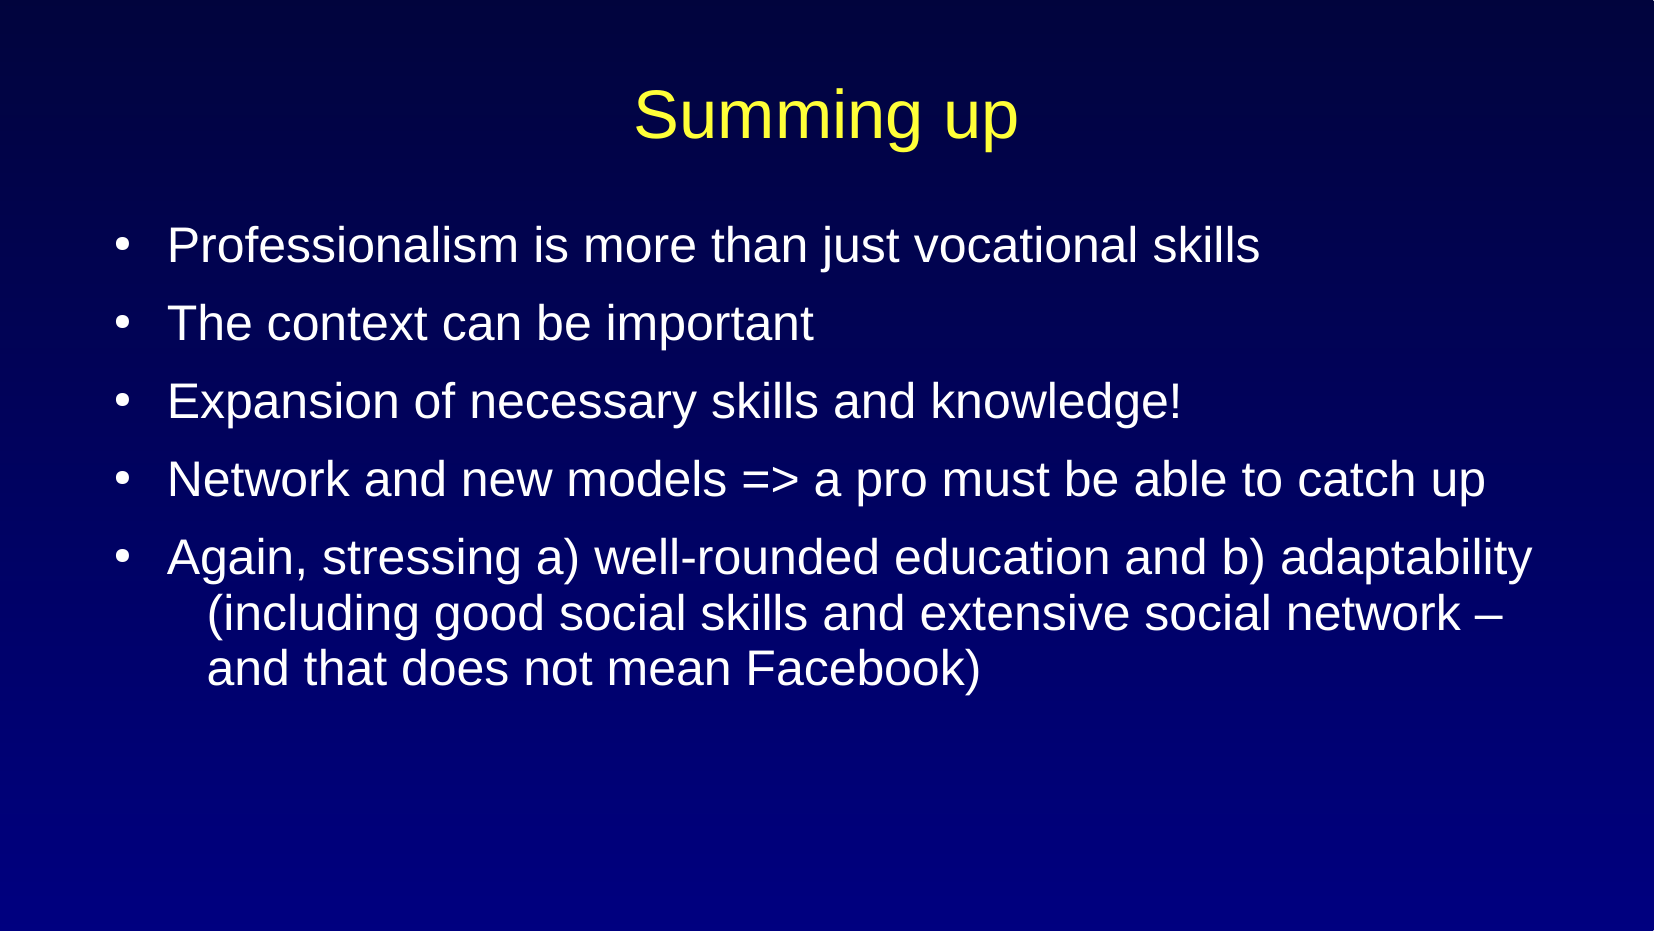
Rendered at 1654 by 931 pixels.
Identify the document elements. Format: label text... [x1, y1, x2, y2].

title Summing up [82, 37, 1571, 193]
list Professionalism is more than just vocational skills The context can be important Expansion of necessary skills and knowledge! Network and new models => a pro must be able to catch up Again, stressing a) well-rounded education and b) adaptability (including good social skills and extensive social network – and that does not mean Facebook) [82, 217, 1571, 758]
